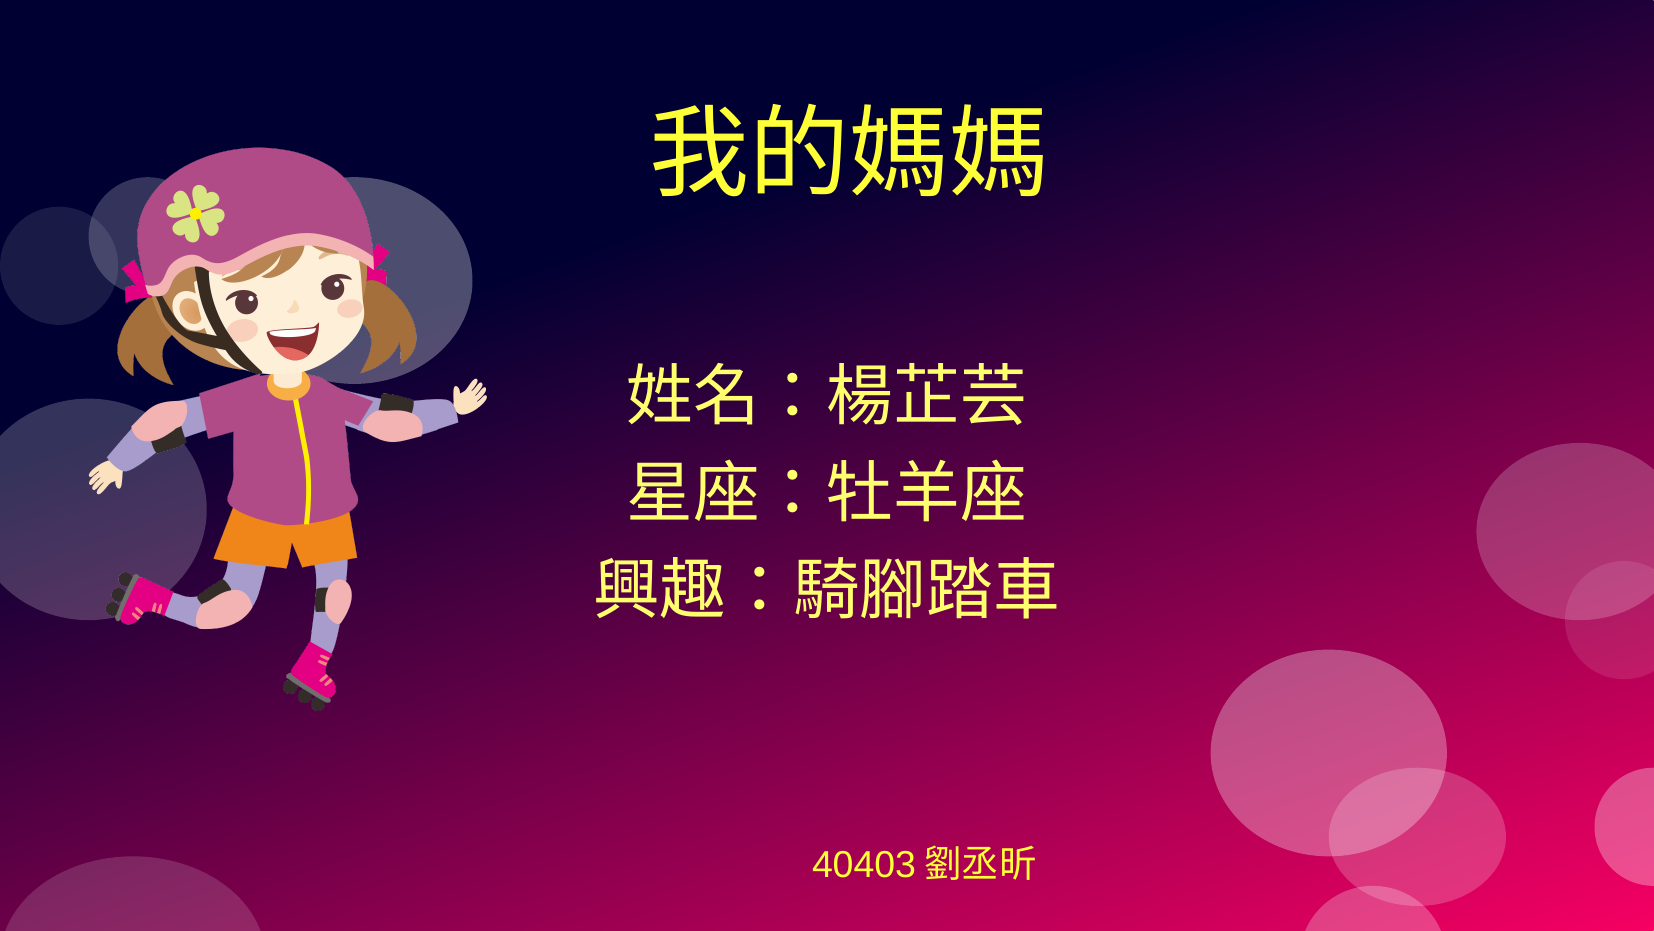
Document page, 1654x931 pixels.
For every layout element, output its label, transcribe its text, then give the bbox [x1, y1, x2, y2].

title 我的媽媽 [649, 52, 1093, 217]
text_box 40403劉丞昕 [797, 826, 1063, 892]
subtitle 姓名：楊芷芸 星座：牡羊座 興趣：騎腳踏車 [501, 217, 1152, 758]
picture [88, 147, 487, 711]
